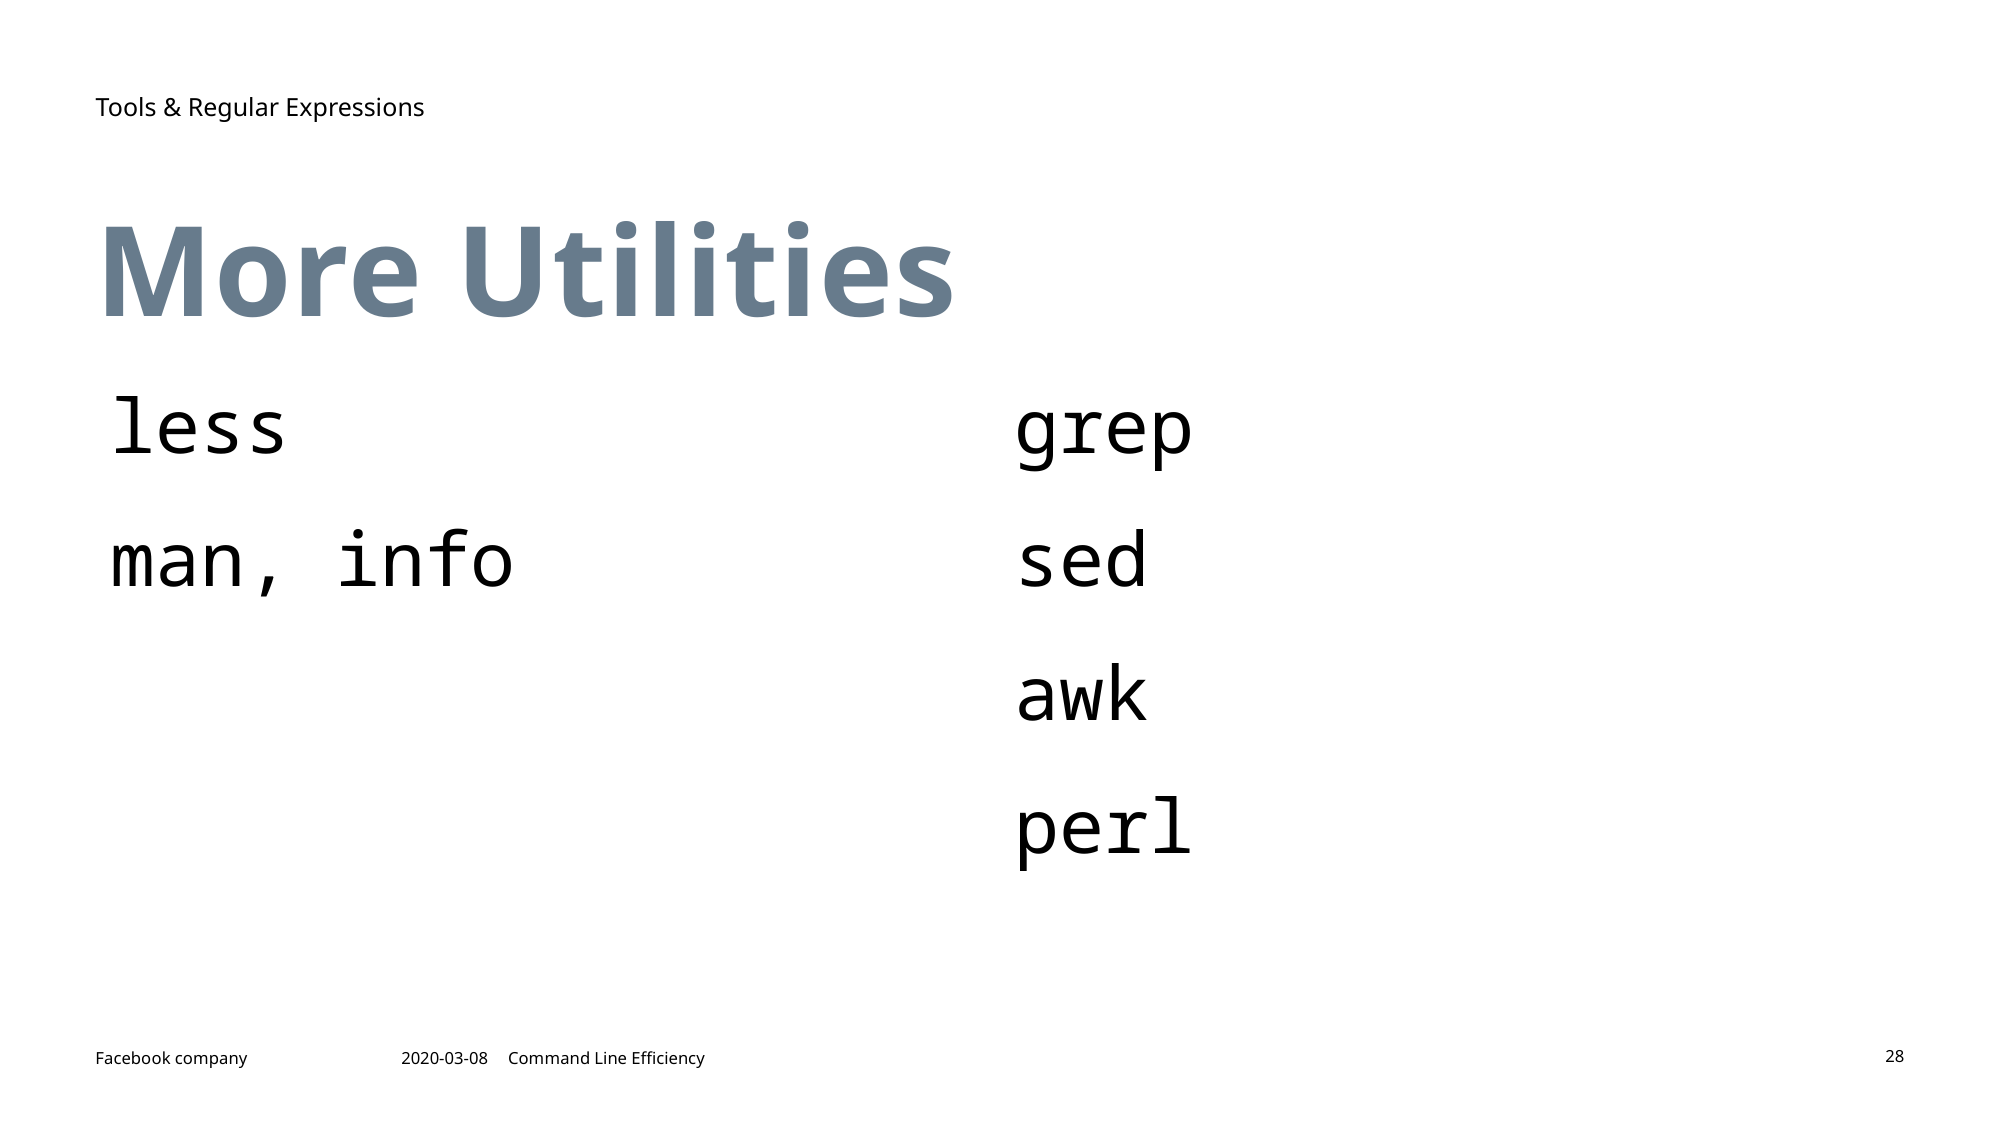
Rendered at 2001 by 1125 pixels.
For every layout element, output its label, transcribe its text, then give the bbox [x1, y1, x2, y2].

list Tools & Regular Expressions [95, 88, 988, 119]
footer Command Line Efficiency [508, 1047, 1294, 1068]
slide_number <number> [1840, 1047, 1905, 1068]
table_header less man, info [96, 355, 1000, 883]
title More Utilities [95, 176, 1905, 333]
table_header grep sed awk perl [1000, 355, 1904, 883]
slide_number 2020-03-08 [401, 1047, 508, 1068]
